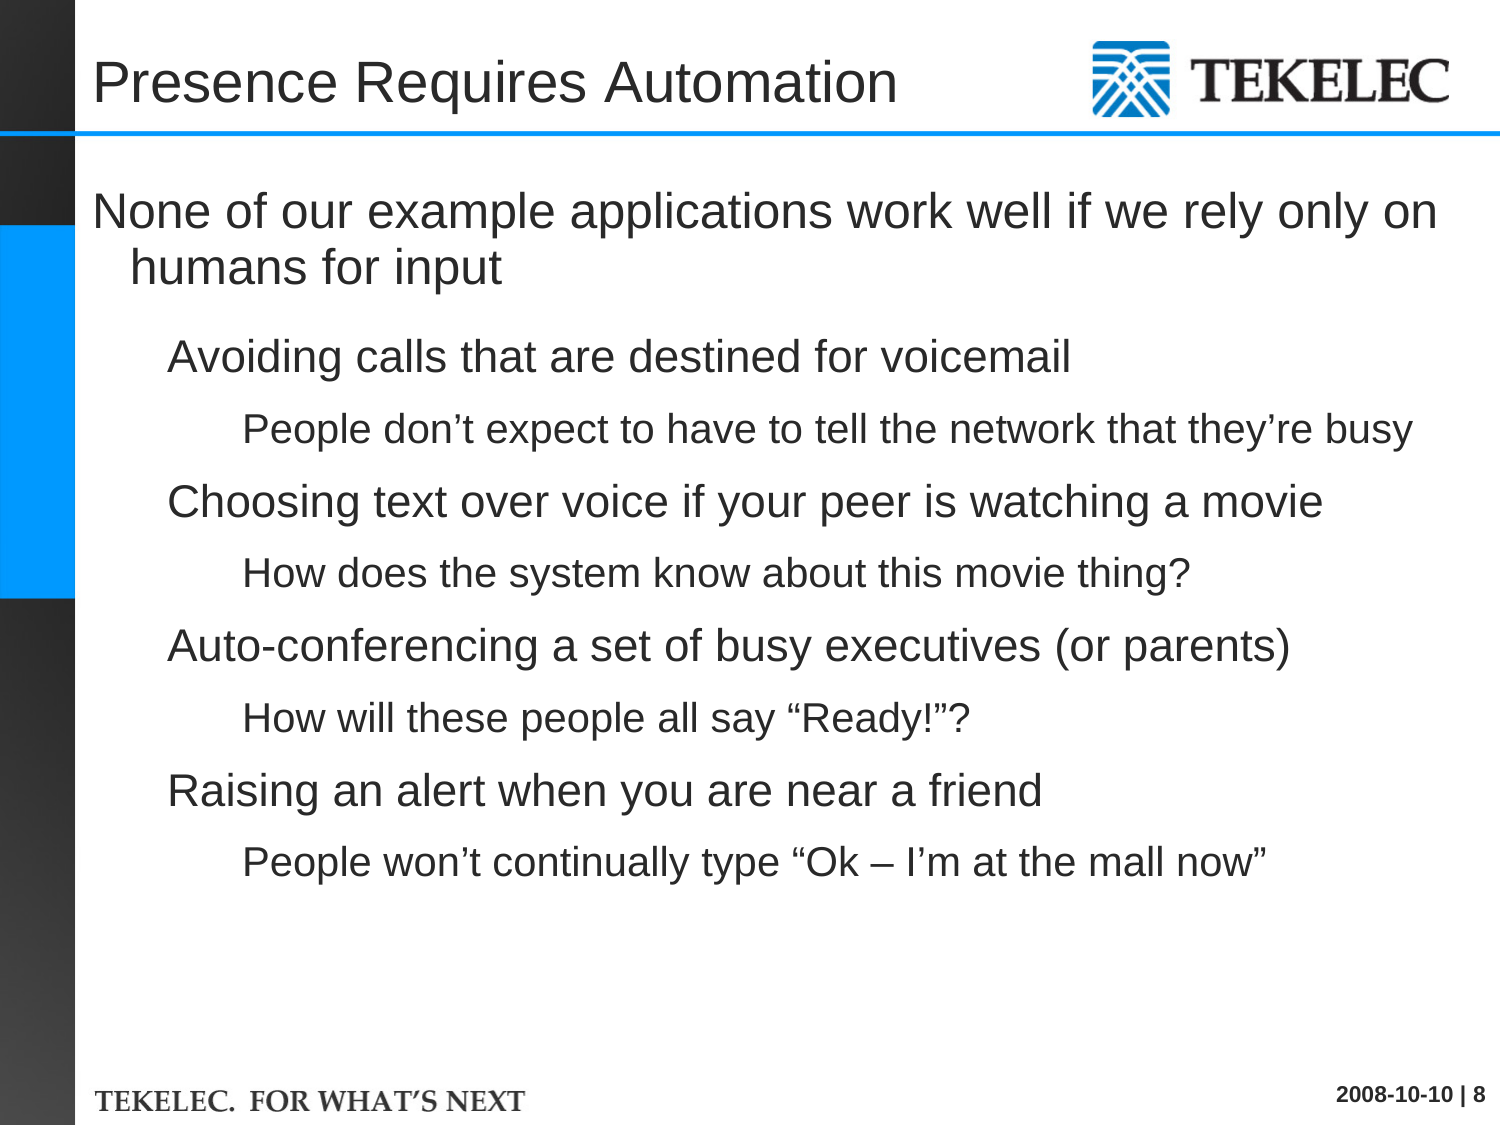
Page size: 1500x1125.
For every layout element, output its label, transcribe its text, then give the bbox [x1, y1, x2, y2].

title Presence Requires Automation [92, 15, 1060, 115]
list None of our example applications work well if we rely only on humans for input Avoiding calls that are destined for voicemail People don’t expect to have to tell the network that they’re busy Choosing text over voice if your peer is watching a movie How does the system know about this movie thing? Auto-conferencing a set of busy executives (or parents) How will these people all say “Ready!”? Raising an alert when you are near a friend People won’t continually type “Ok – I’m at the mall now” [92, 183, 1480, 1030]
picture [0, 0, 1500, 1125]
